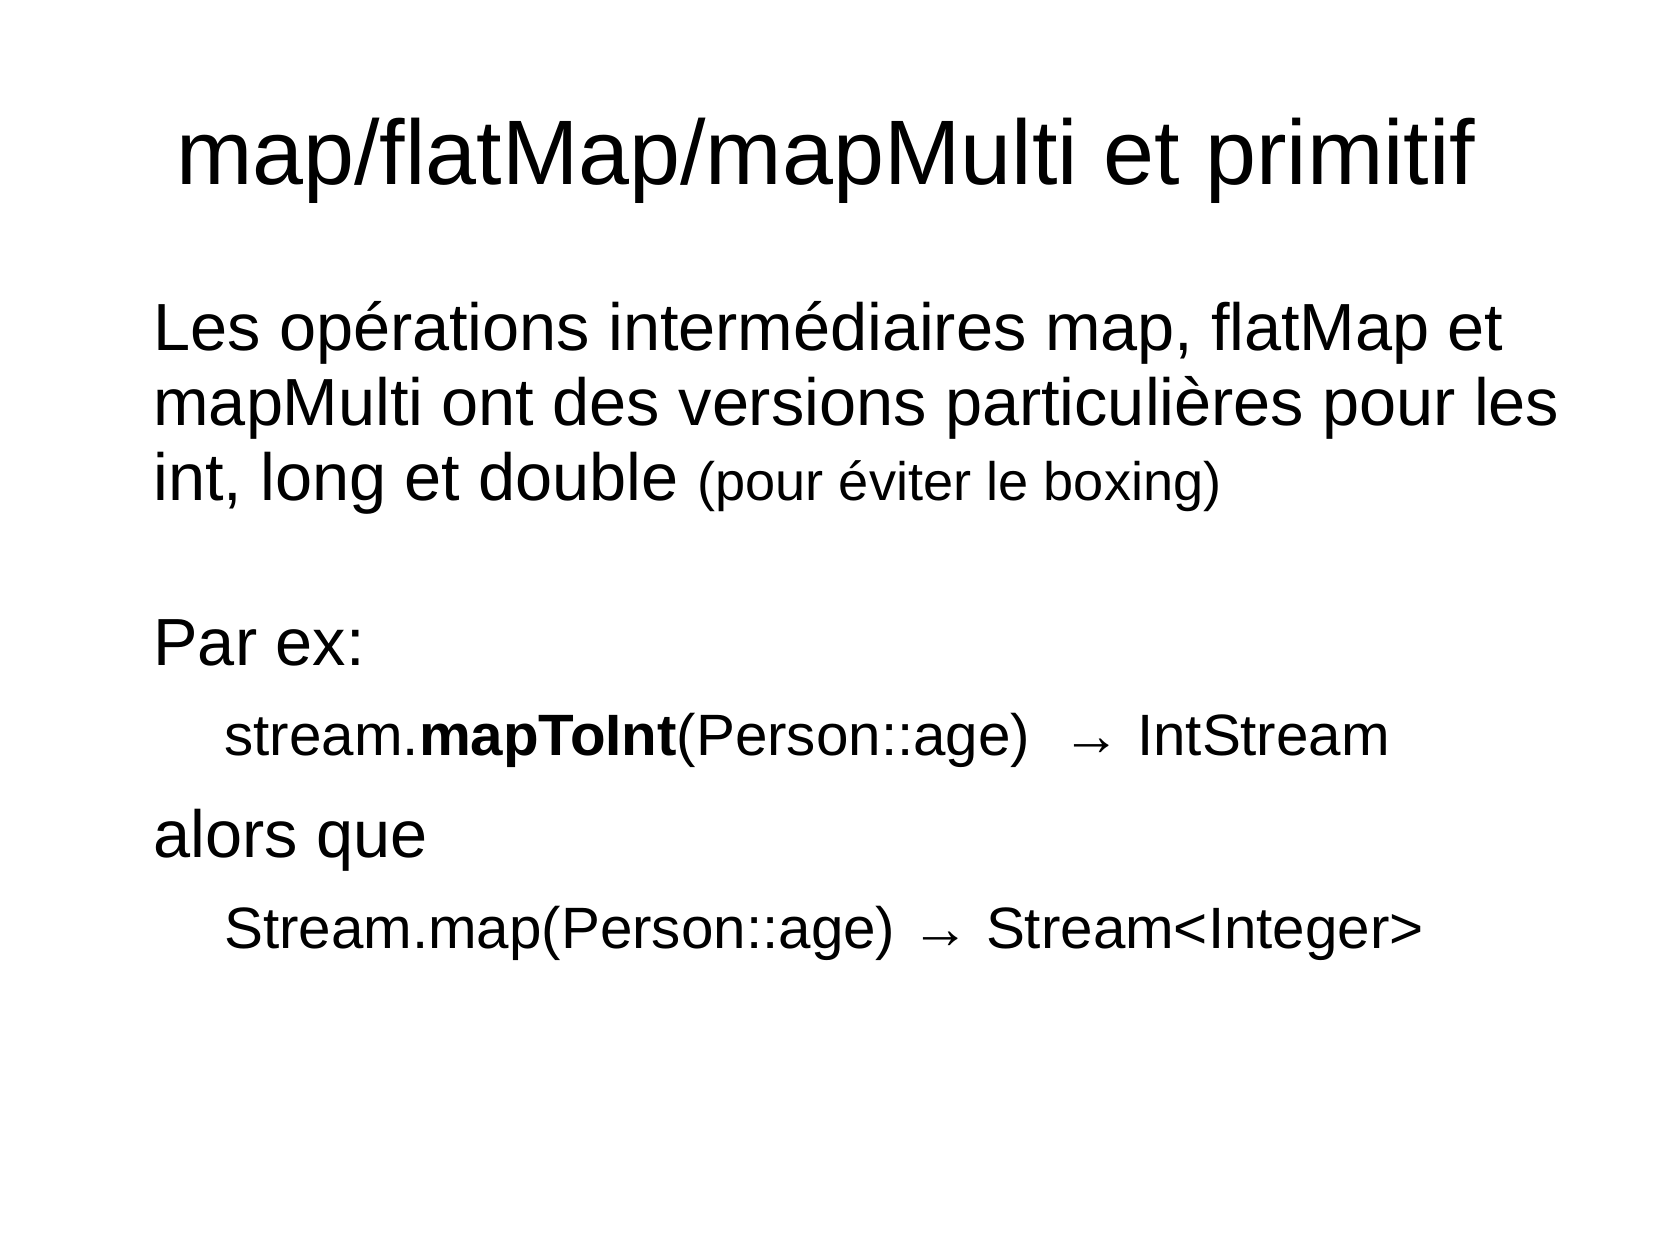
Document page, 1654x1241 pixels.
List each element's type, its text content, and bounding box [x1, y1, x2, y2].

list Les opérations intermédiaires map, flatMap et mapMulti ont des versions particulières pour les int, long et double (pour éviter le boxing) Par ex: stream.mapToInt(Person::age) → IntStream alors que Stream.map(Person::age) → Stream<Integer> [82, 290, 1571, 1010]
title map/flatMap/mapMulti et primitif [82, 49, 1571, 257]
